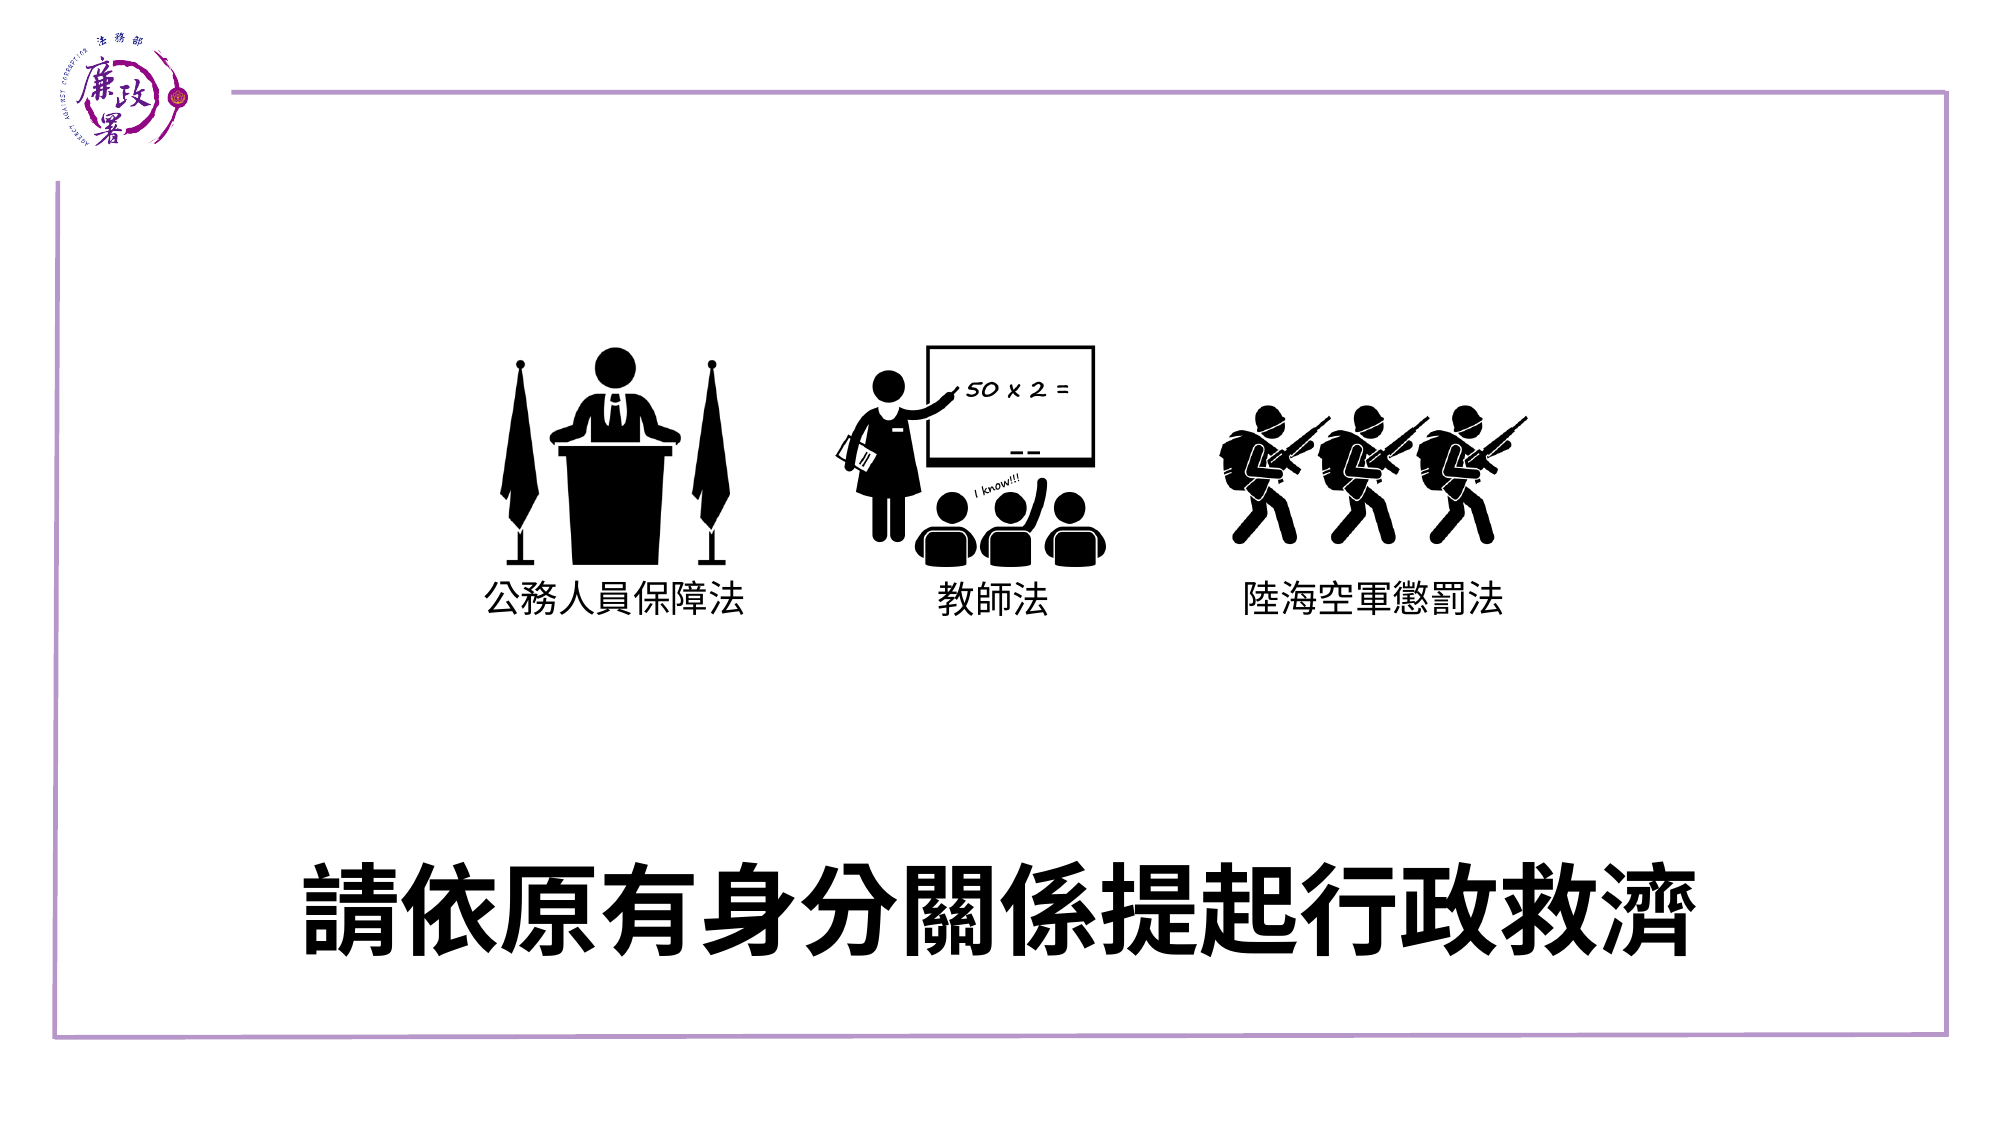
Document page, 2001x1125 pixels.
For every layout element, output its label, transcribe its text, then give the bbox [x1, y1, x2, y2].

text_box 教師法 [923, 591, 1066, 629]
picture [1219, 320, 1528, 629]
text_box 教師法 [961, 591, 968, 603]
picture [835, 321, 1106, 591]
picture [500, 341, 730, 571]
picture [60, 32, 188, 146]
text_box 請依原有身分關係提起行政救濟 [285, 839, 1715, 975]
text_box 公務人員保障法 [468, 567, 761, 628]
